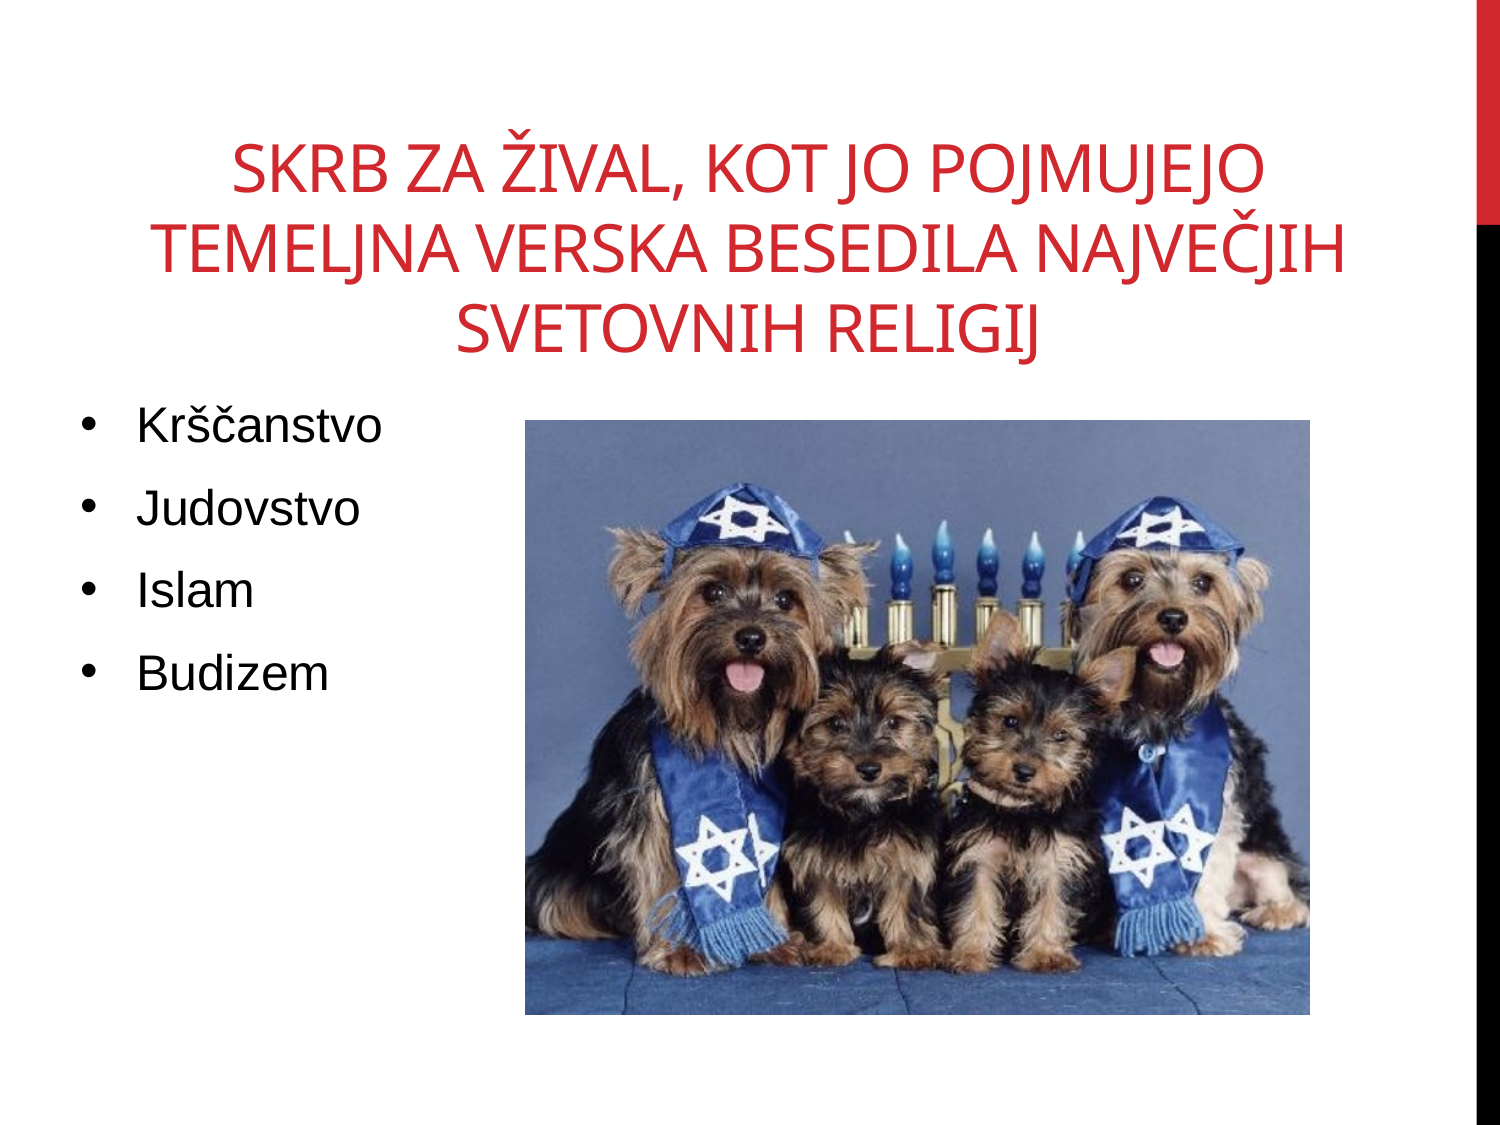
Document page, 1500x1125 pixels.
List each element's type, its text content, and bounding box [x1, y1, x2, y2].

picture [525, 420, 1310, 1015]
title Skrb za žival, kot jo pojmujejo temeljna verska besedila največjih svetovnih religij [75, 25, 1424, 374]
list Krščanstvo Judovstvo Islam Budizem [64, 385, 1424, 1005]
